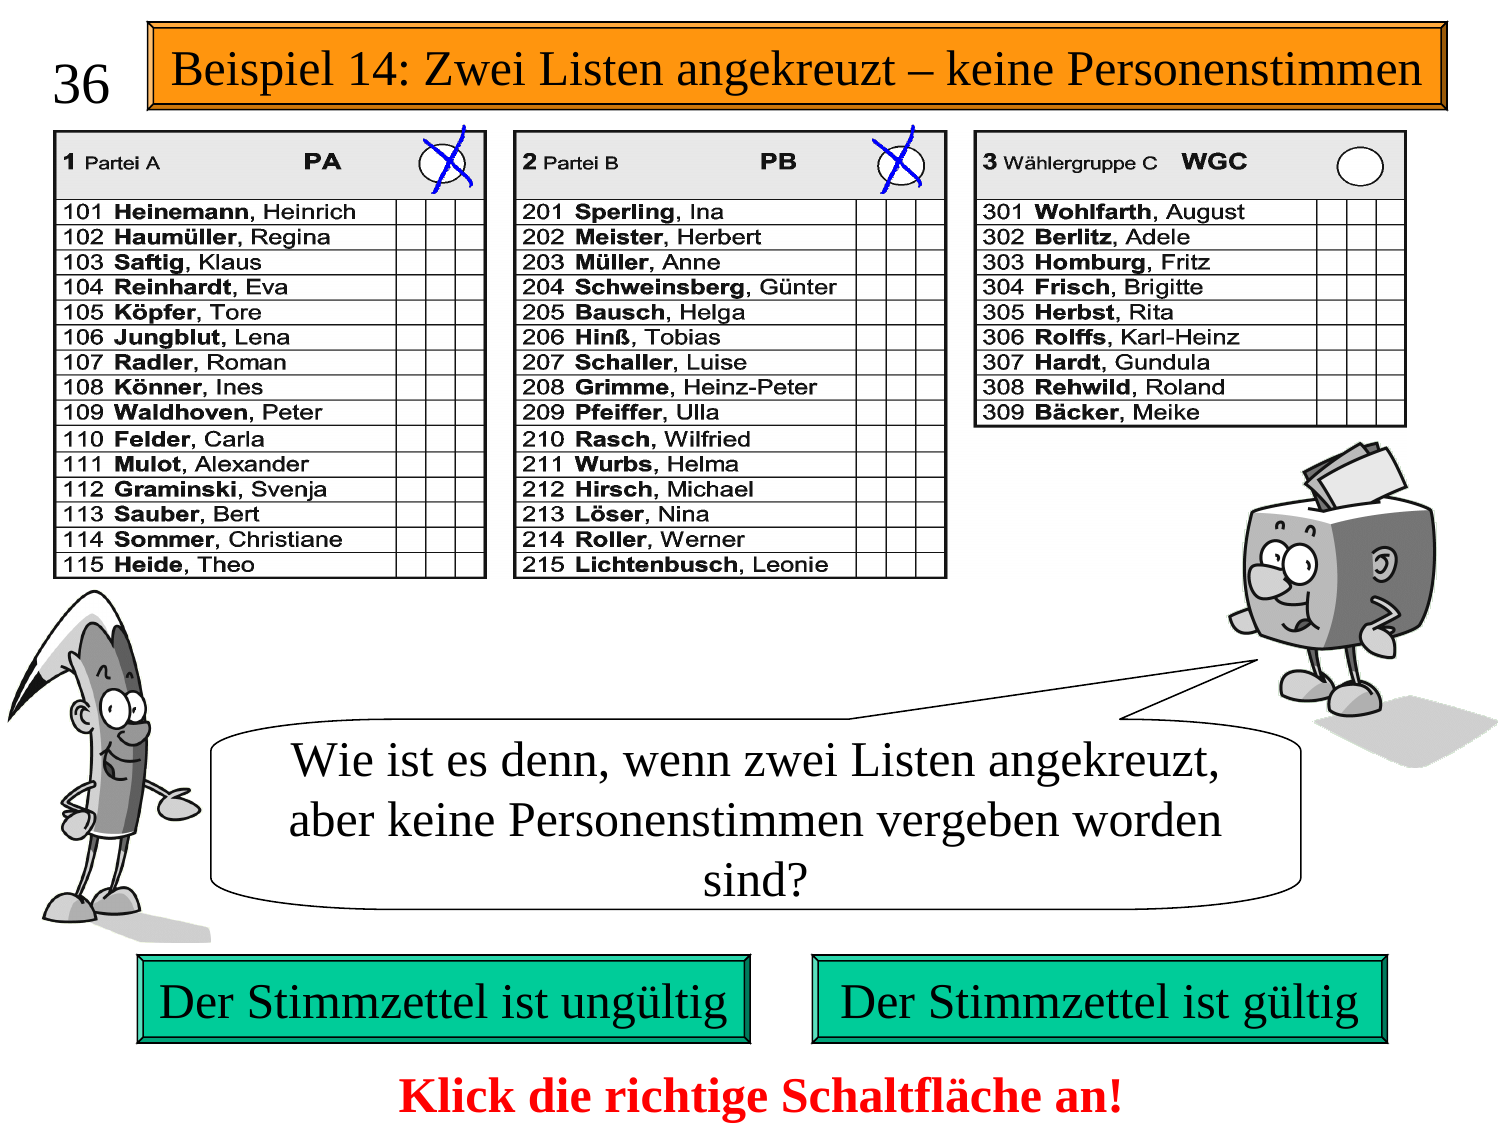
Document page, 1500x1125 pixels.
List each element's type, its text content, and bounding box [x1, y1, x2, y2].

text_box Beispiel 14: Zwei Listen angekreuzt – keine Personenstimmen [154, 28, 1441, 103]
picture [53, 122, 1498, 768]
picture [3, 581, 211, 943]
text_box Der Stimmzettel ist ungültig [144, 961, 744, 1037]
text_box Der Stimmzettel ist gültig [819, 961, 1381, 1037]
text_box Wie ist es denn, wenn zwei Listen angekreuzt, aber keine Personenstimmen vergeben worden sind? [211, 664, 1301, 910]
text_box Klick die richtige Schaltfläche an! [135, 1054, 1388, 1125]
text_box 36 [37, 37, 138, 138]
